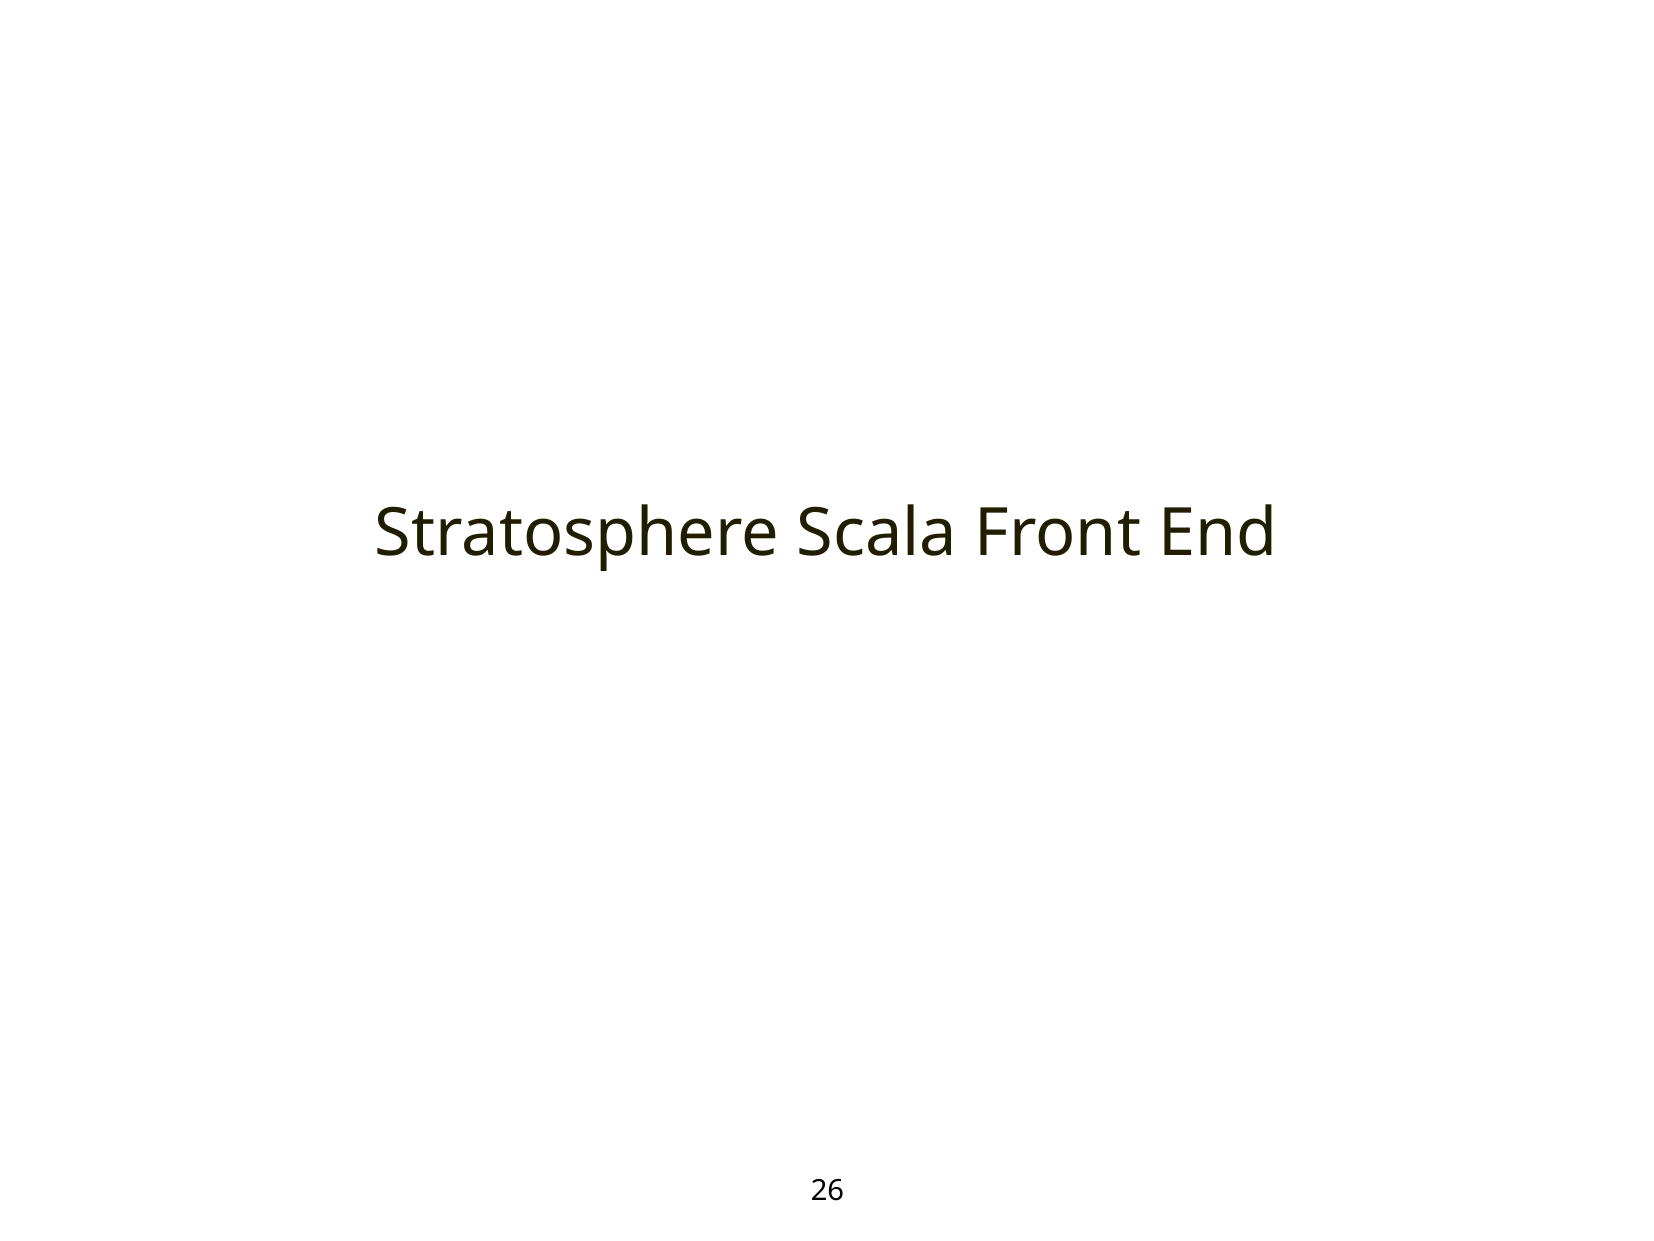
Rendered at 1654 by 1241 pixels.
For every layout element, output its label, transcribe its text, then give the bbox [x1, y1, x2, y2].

subtitle Stratosphere Scala Front End [82, 49, 1571, 1010]
